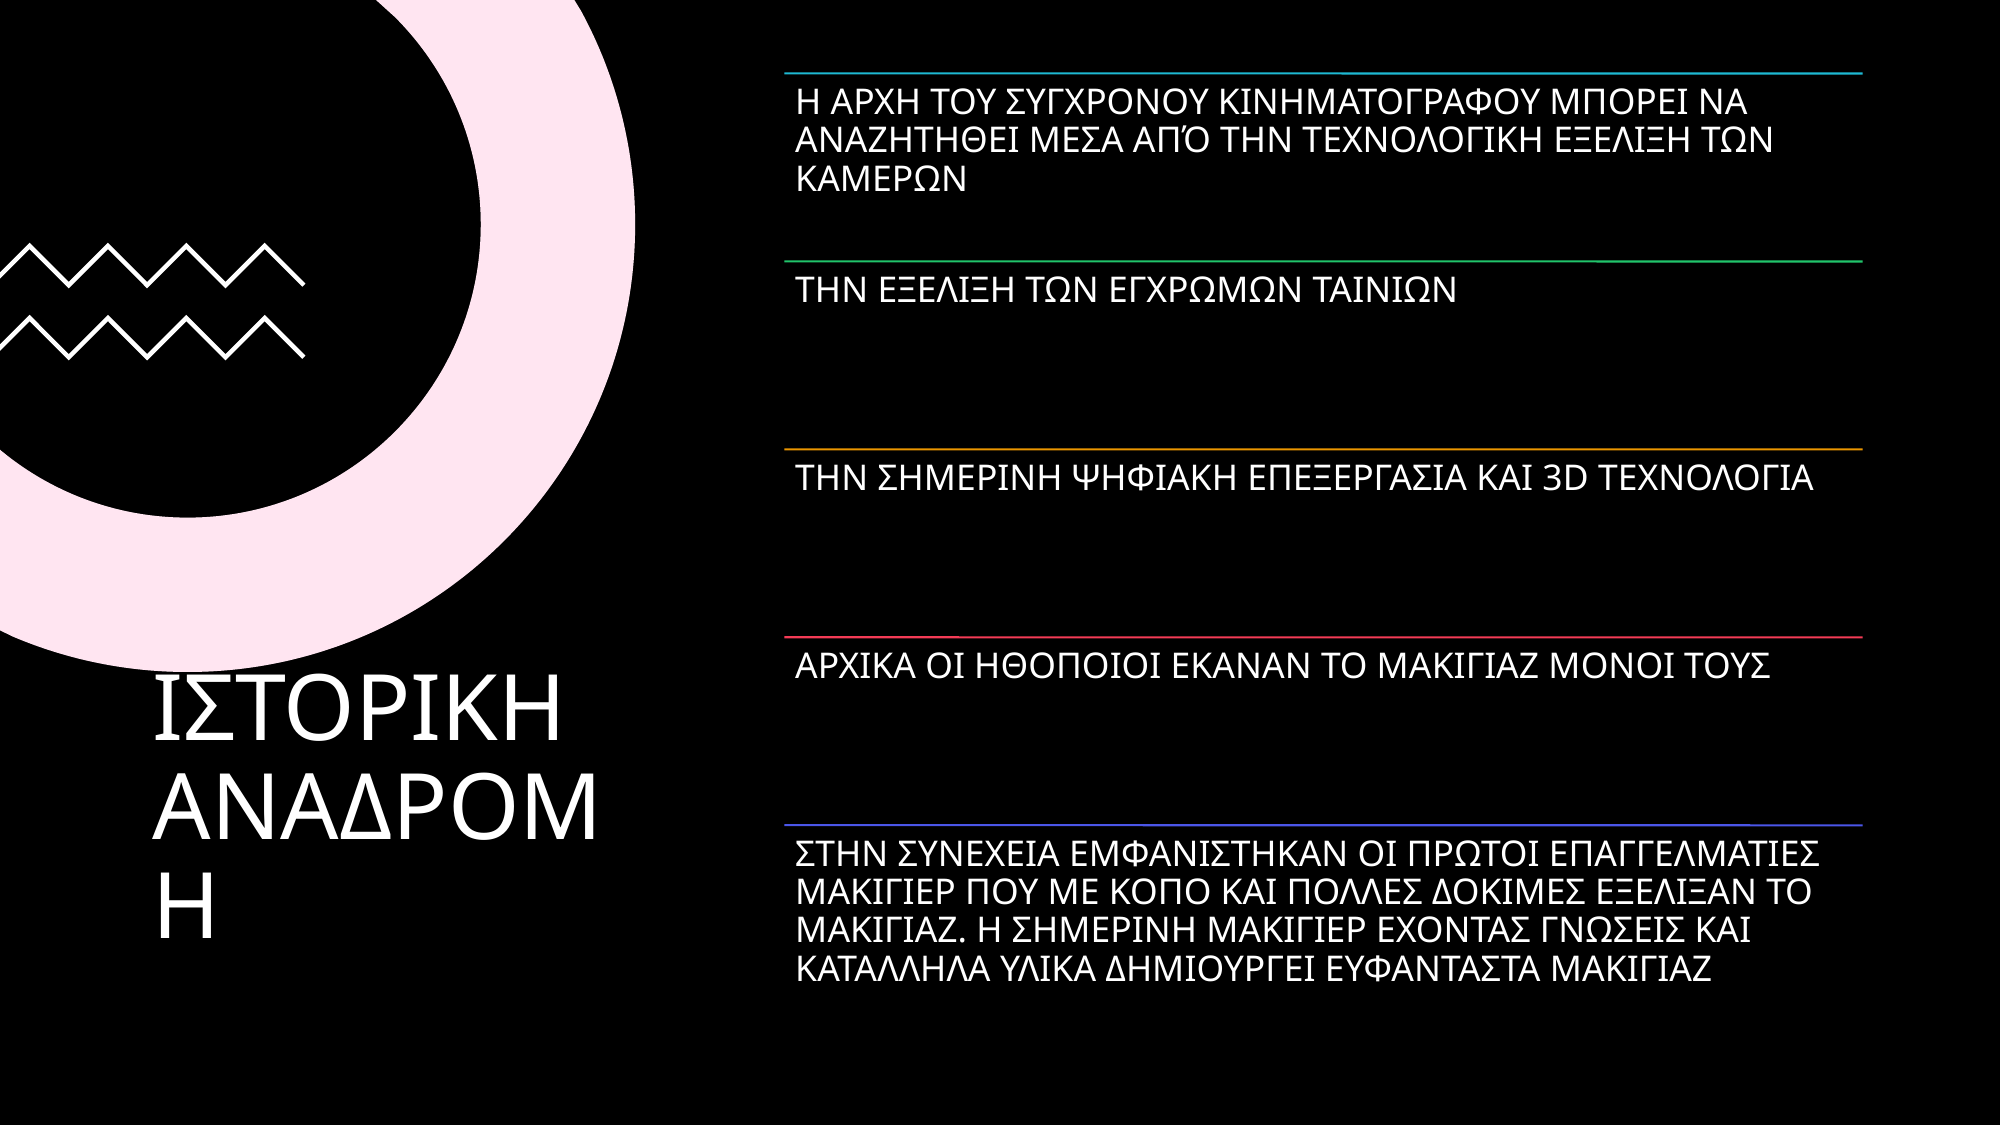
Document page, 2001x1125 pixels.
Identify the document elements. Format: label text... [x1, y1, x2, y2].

text_box ΤΗΝ ΕΞΕΛΙΞΗ ΤΩΝ ΕΓΧΡΩΜΩΝ ΤΑΙΝΙΩΝ [784, 261, 1863, 449]
text_box [0, 0, 2000, 1125]
text_box Η ΑΡΧΗ ΤΟΥ ΣΥΓΧΡΟΝΟΥ ΚΙΝΗΜΑΤΟΓΡΑΦΟΥ ΜΠΟΡΕΙ ΝΑ ΑΝΑΖΗΤΗΘΕΙ ΜΕΣΑ ΑΠΌ ΤΗΝ ΤΕΧΝΟΛΟΓΙΚΗ ΕΞΕΛΙΞΗ ΤΩΝ ΚΑΜΕΡΩΝ [784, 73, 1863, 261]
title ΙΣΤΟΡΙΚΗ ΑΝΑΔΡΟΜΗ [137, 606, 663, 1014]
text_box ΤΗΝ ΣΗΜΕΡΙΝΗ ΨΗΦΙΑΚΗ ΕΠΕΞΕΡΓΑΣΙΑ ΚΑΙ 3D ΤΕΧΝΟΛΟΓΙΑ [784, 449, 1863, 637]
text_box ΑΡΧΙΚΑ ΟΙ ΗΘΟΠΟΙΟΙ ΕΚΑΝΑΝ ΤΟ ΜΑΚΙΓΙΑΖ ΜΟΝΟΙ ΤΟΥΣ [784, 637, 1863, 825]
text_box ΣΤΗΝ ΣΥΝΕΧΕΙΑ ΕΜΦΑΝΙΣΤΗΚΑΝ ΟΙ ΠΡΩΤΟΙ ΕΠΑΓΓΕΛΜΑΤΙΕΣ ΜΑΚΙΓΙΕΡ ΠΟΥ ΜΕ ΚΟΠΟ ΚΑΙ ΠΟΛΛΕΣ ΔΟΚΙΜΕΣ ΕΞΕΛΙΞΑΝ ΤΟ ΜΑΚΙΓΙΑΖ. Η ΣΗΜΕΡΙΝΗ ΜΑΚΙΓΙΕΡ ΕΧΟΝΤΑΣ ΓΝΩΣΕΙΣ ΚΑΙ ΚΑΤΑΛΛΗΛΑ ΥΛΙΚΑ ΔΗΜΙΟΥΡΓΕΙ ΕΥΦΑΝΤΑΣΤΑ ΜΑΚΙΓΙΑΖ [784, 825, 1863, 1014]
